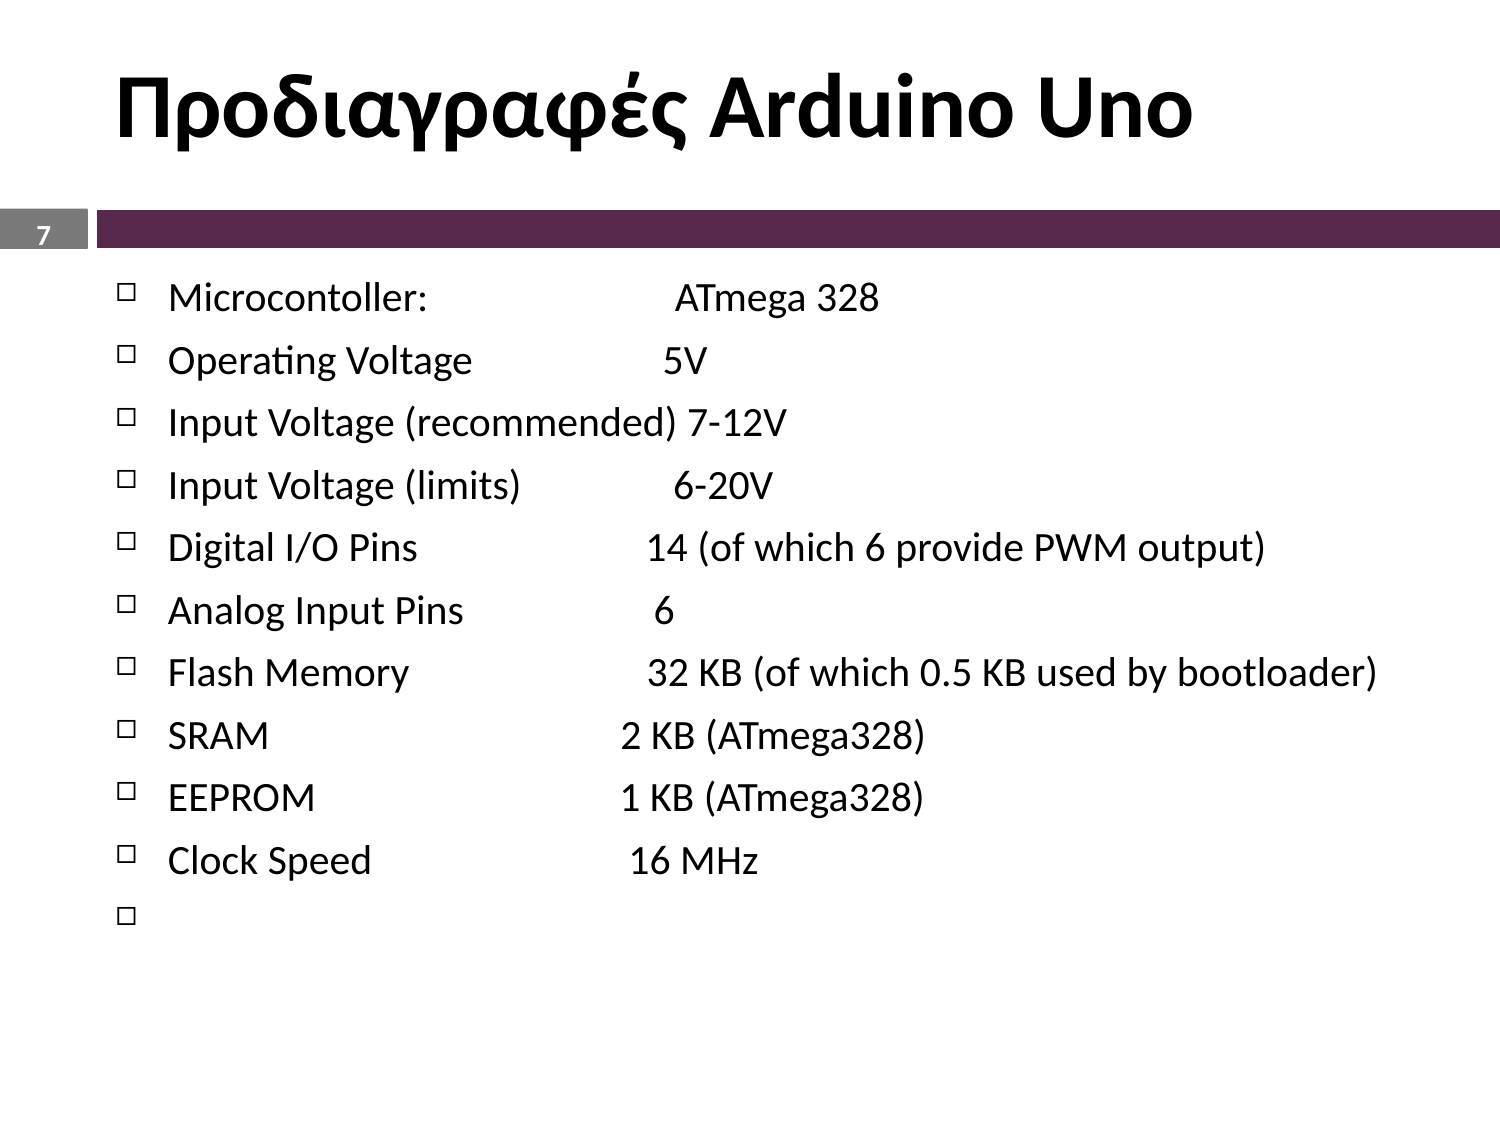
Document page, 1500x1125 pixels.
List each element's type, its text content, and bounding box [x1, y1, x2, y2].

list Microcontoller: ATmega 328 Operating Voltage 5V Input Voltage (recommended) 7-12V Input Voltage (limits) 6-20V Digital I/O Pins 14 (of which 6 provide PWM output) Analog Input Pins 6 Flash Memory 32 KB (of which 0.5 KB used by bootloader) SRAM 2 KB (ATmega328) EEPROM 1 KB (ATmega328) Clock Speed 16 MHz [100, 262, 1438, 1000]
title Προδιαγραφές Arduino Uno [100, 19, 1438, 182]
text_box [0, 208, 88, 249]
